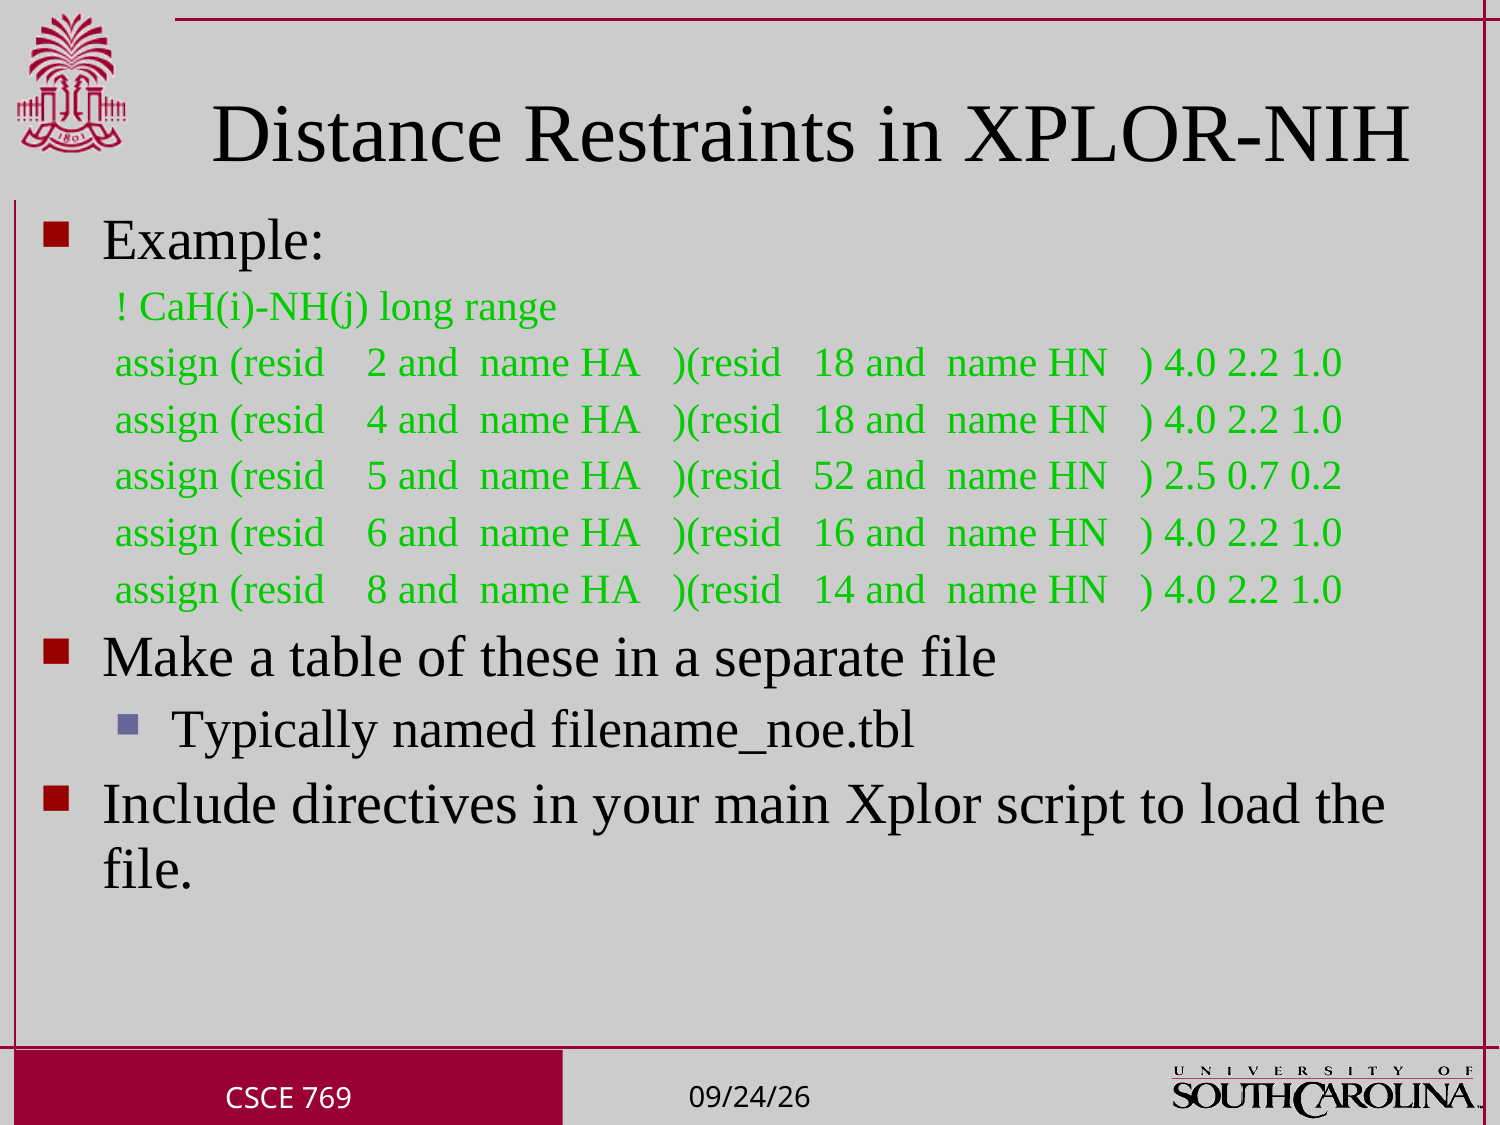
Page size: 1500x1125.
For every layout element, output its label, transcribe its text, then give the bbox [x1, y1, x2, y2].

list Example: ! CaH(i)-NH(j) long range assign (resid 2 and name HA )(resid 18 and name HN ) 4.0 2.2 1.0 assign (resid 4 and name HA )(resid 18 and name HN ) 4.0 2.2 1.0 assign (resid 5 and name HA )(resid 52 and name HN ) 2.5 0.7 0.2 assign (resid 6 and name HA )(resid 16 and name HN ) 4.0 2.2 1.0 assign (resid 8 and name HA )(resid 14 and name HN ) 4.0 2.2 1.0 Make a table of these in a separate file Typically named filename_noe.tbl Include directives in your main Xplor script to load the file. [24, 200, 1476, 1028]
title Distance Restraints in XPLOR-NIH [174, 9, 1450, 188]
picture [12, 12, 131, 155]
picture [1162, 1049, 1483, 1125]
